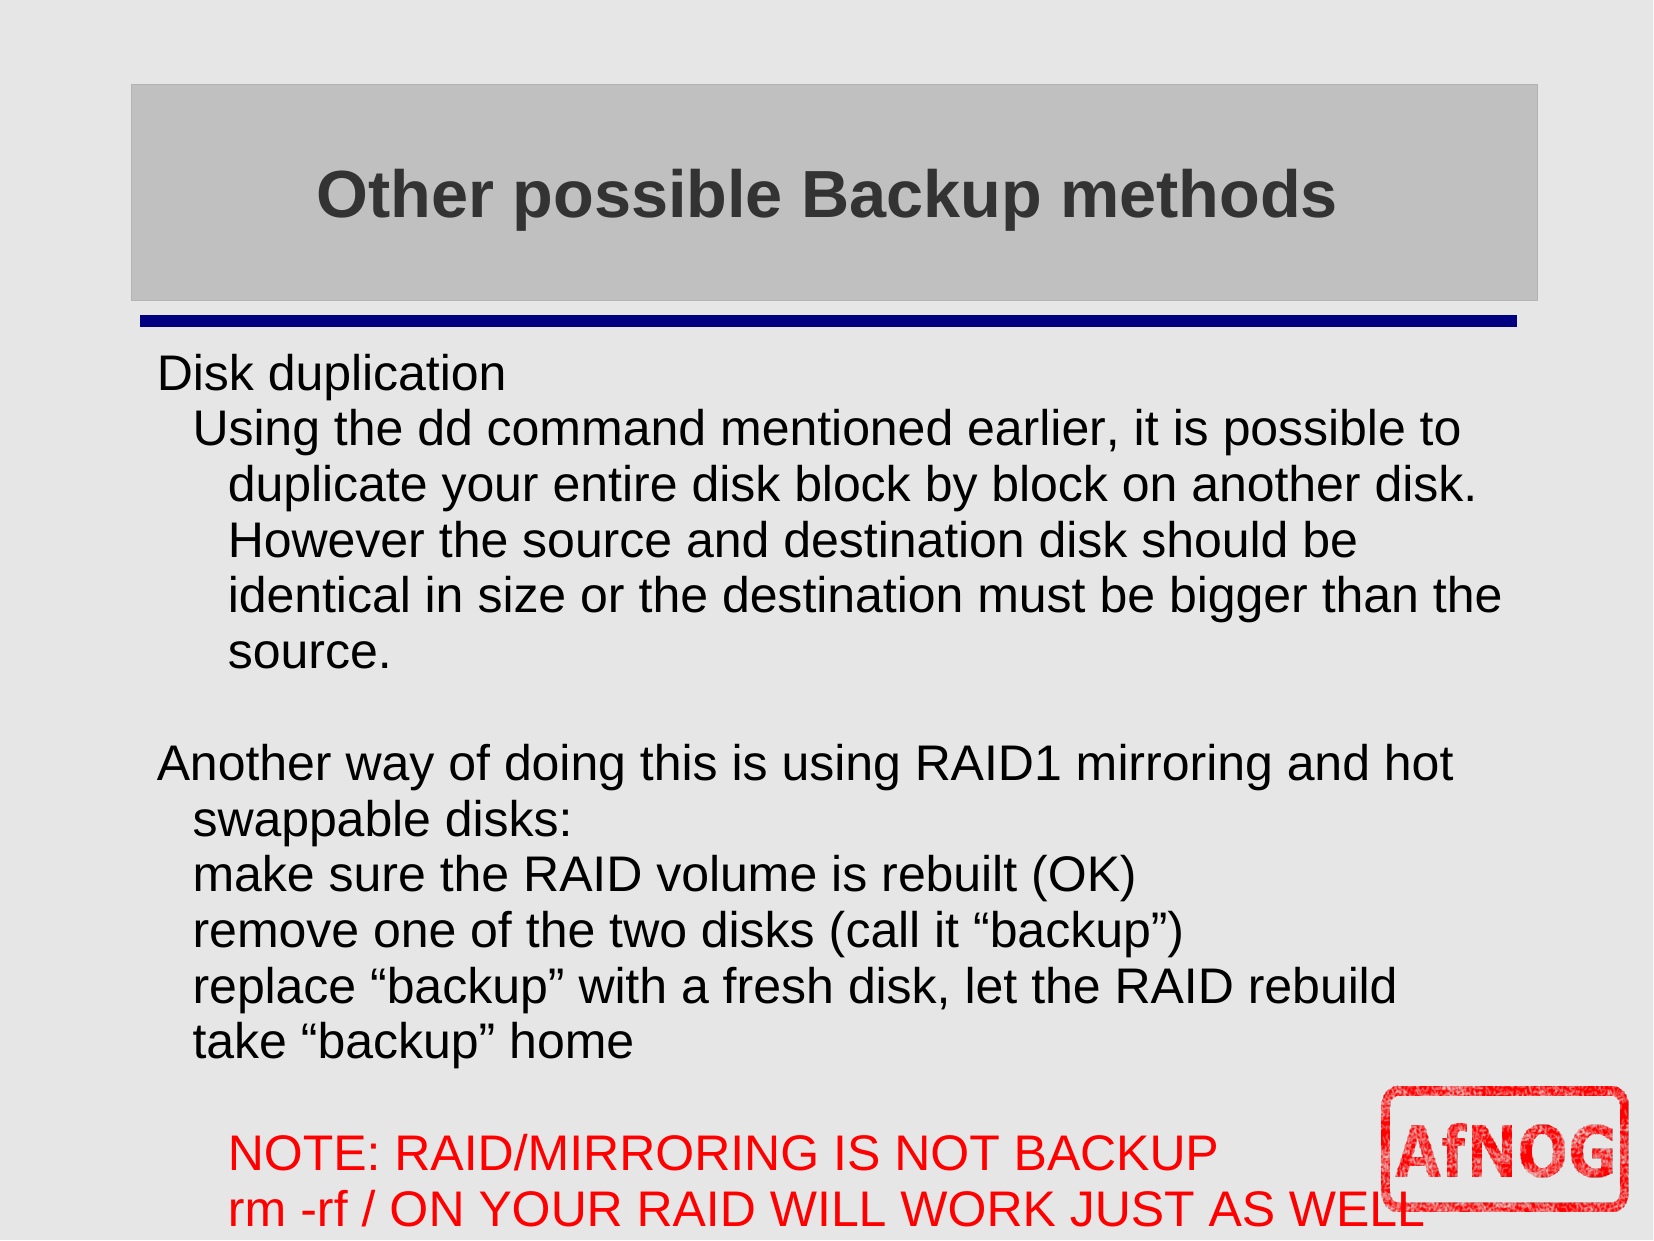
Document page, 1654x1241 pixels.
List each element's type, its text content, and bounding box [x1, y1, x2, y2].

title Other possible Backup methods [121, 91, 1534, 299]
picture [1534, 1085, 1629, 1212]
list Disk duplication Using the dd command mentioned earlier, it is possible to duplicate your entire disk block by block on another disk. However the source and destination disk should be identical in size or the destination must be bigger than the source. Another way of doing this is using RAID1 mirroring and hot swappable disks: make sure the RAID volume is rebuilt (OK) remove one of the two disks (call it “backup”) replace “backup” with a fresh disk, let the RAID rebuild take “backup” home NOTE: RAID/MIRRORING IS NOT BACKUP rm -rf / ON YOUR RAID WILL WORK JUST AS WELL [121, 344, 1534, 1241]
